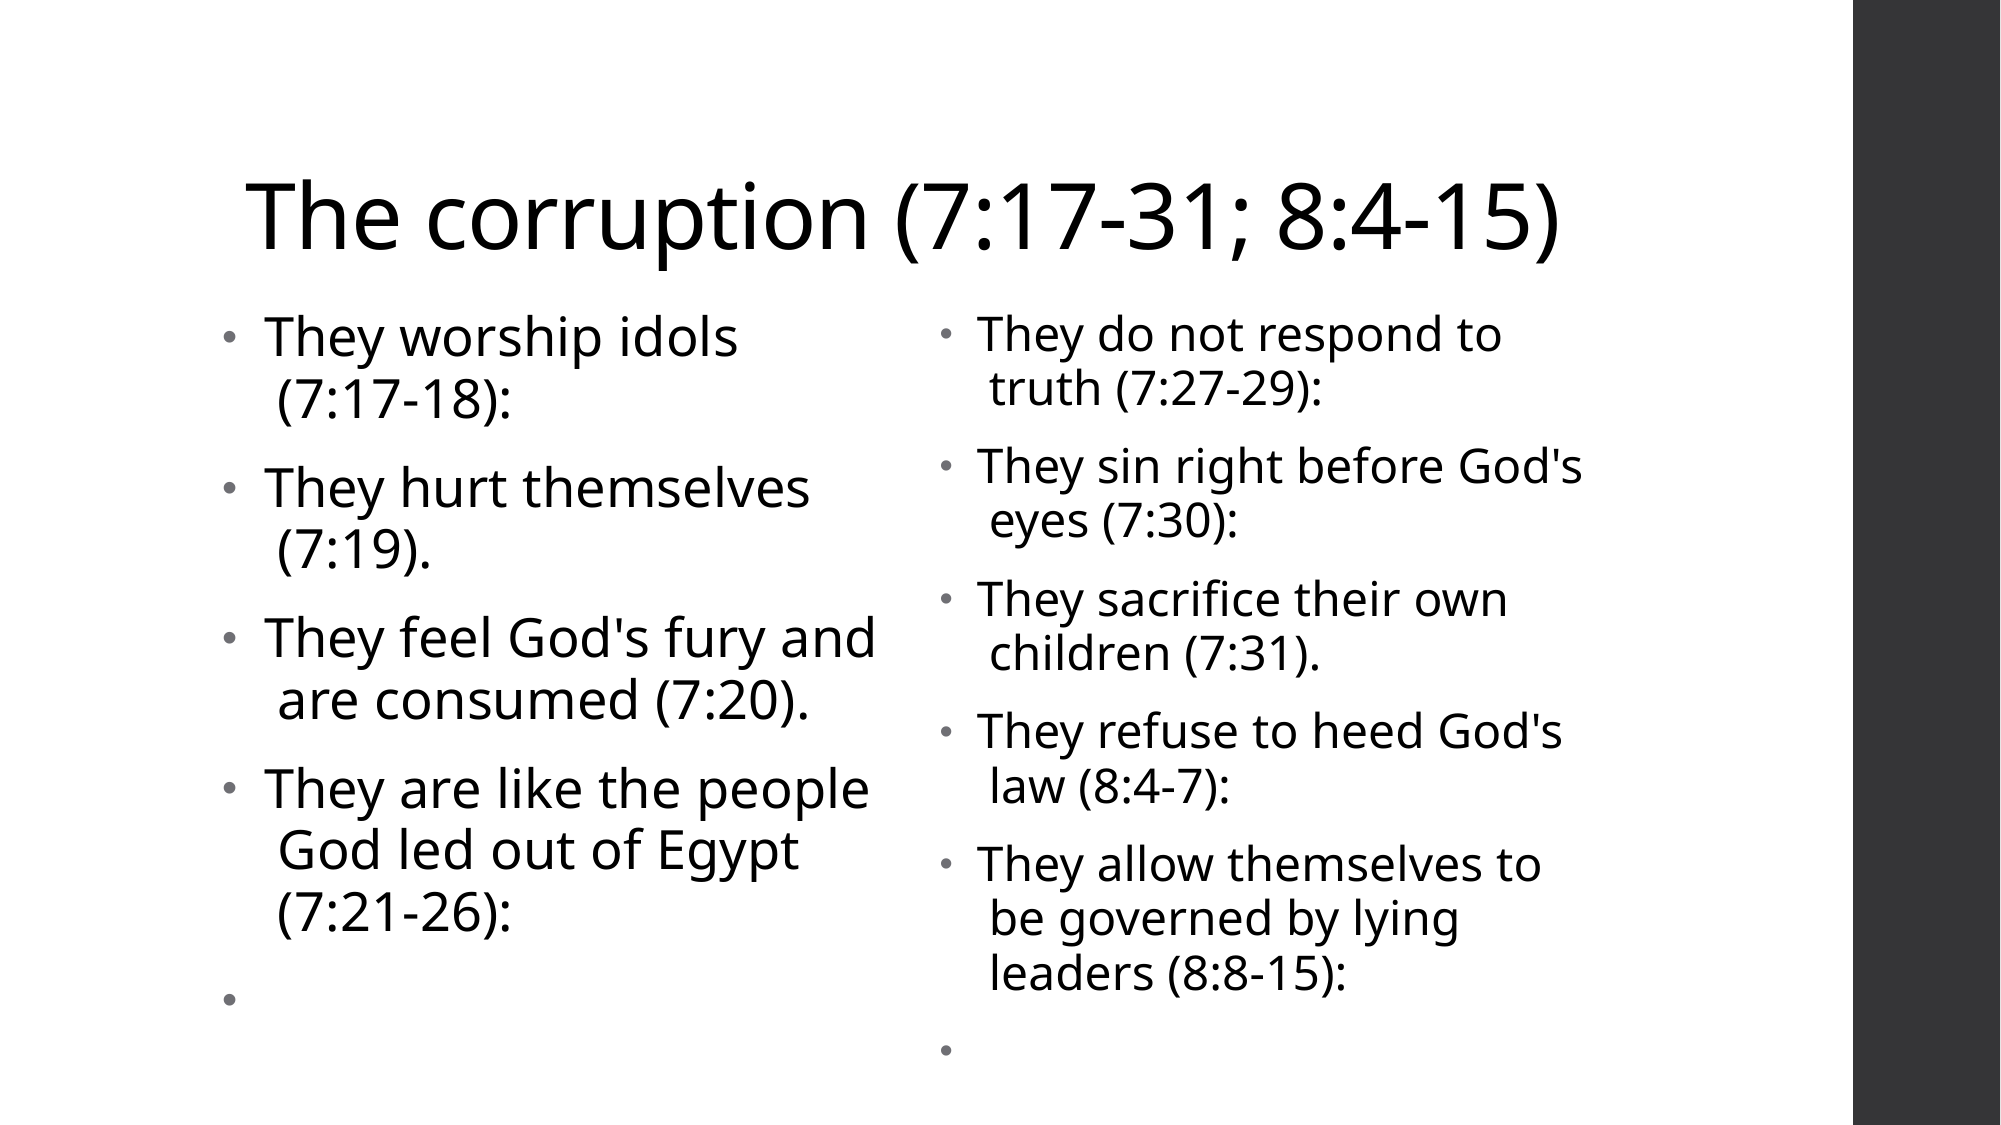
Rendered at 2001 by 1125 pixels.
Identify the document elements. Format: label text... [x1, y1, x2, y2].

list They worship idols (7:17-18): They hurt themselves (7:19). They feel God's fury and are consumed (7:20). They are like the people God led out of Egypt (7:21-26): [207, 299, 900, 1014]
list They do not respond to truth (7:27-29): They sin right before God's eyes (7:30): They sacrifice their own children (7:31). They refuse to heed God's law (8:4-7): They allow themselves to be governed by lying leaders (8:8-15): [924, 299, 1617, 1014]
title The corruption (7:17-31; 8:4-15) [206, 60, 1797, 278]
